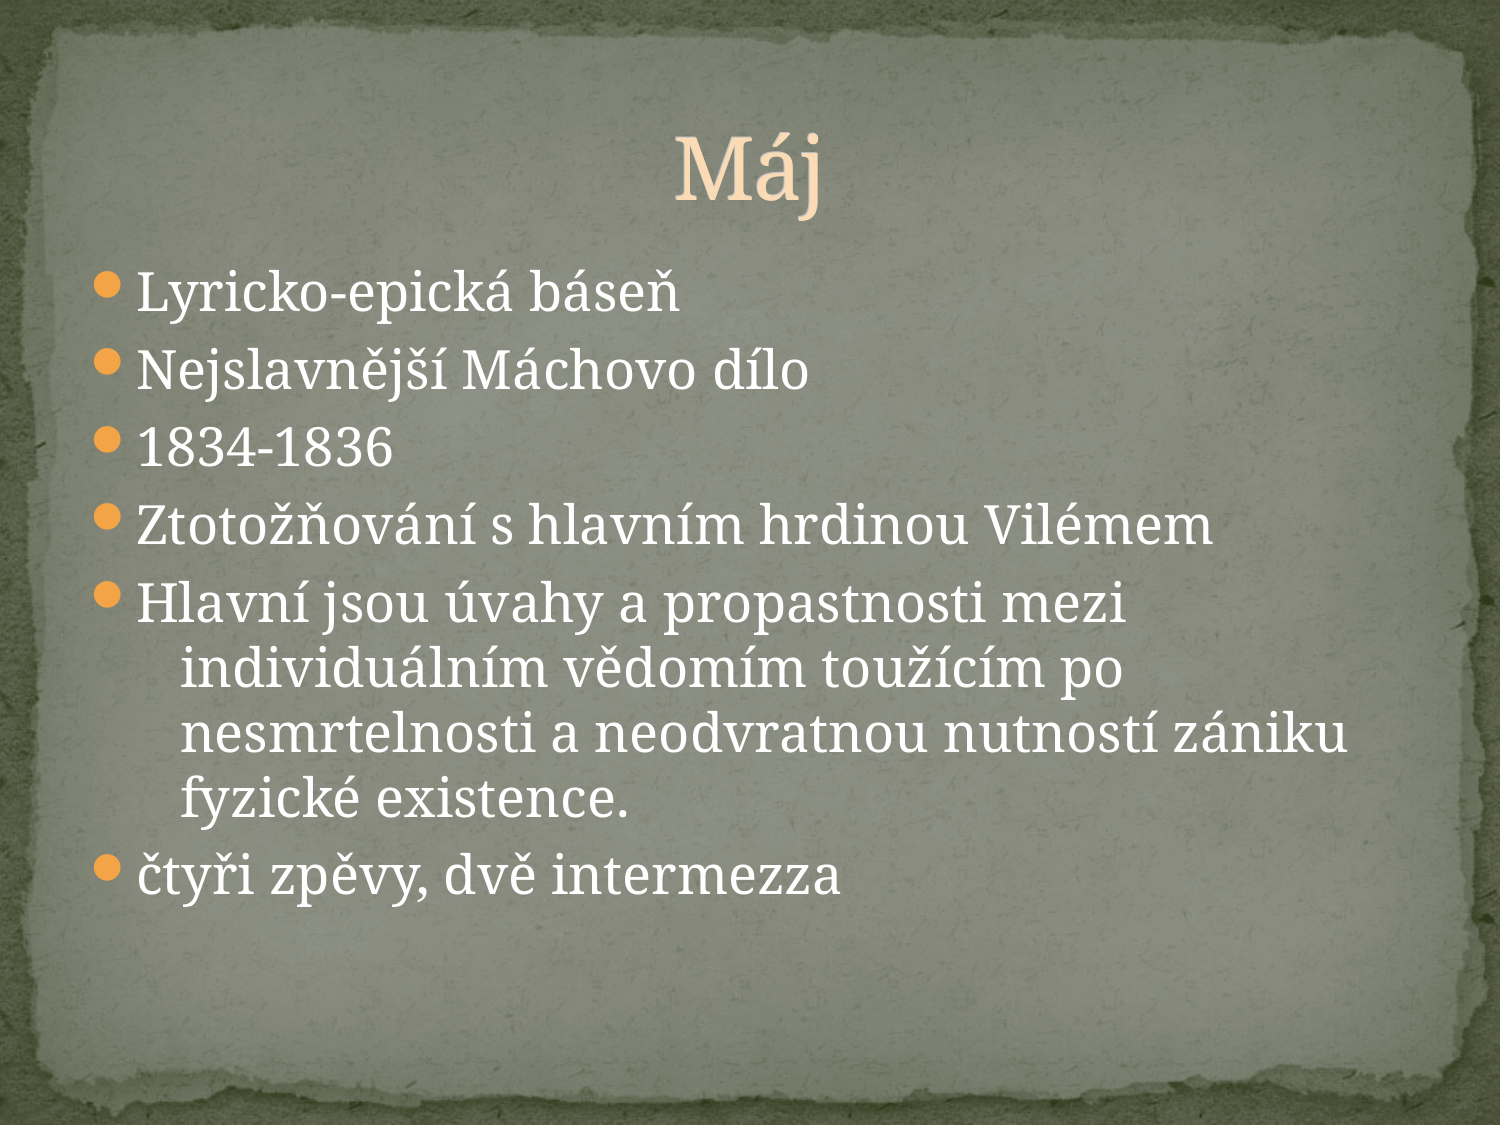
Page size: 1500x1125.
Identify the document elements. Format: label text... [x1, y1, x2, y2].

list Lyricko-epická báseň Nejslavnější Máchovo dílo 1834-1836 Ztotožňování s hlavním hrdinou Vilémem Hlavní jsou úvahy a propastnosti mezi individuálním vědomím toužícím po nesmrtelnosti a neodvratnou nutností zániku fyzické existence. čtyři zpěvy, dvě intermezza [75, 249, 1426, 1000]
title Máj [75, 24, 1426, 225]
